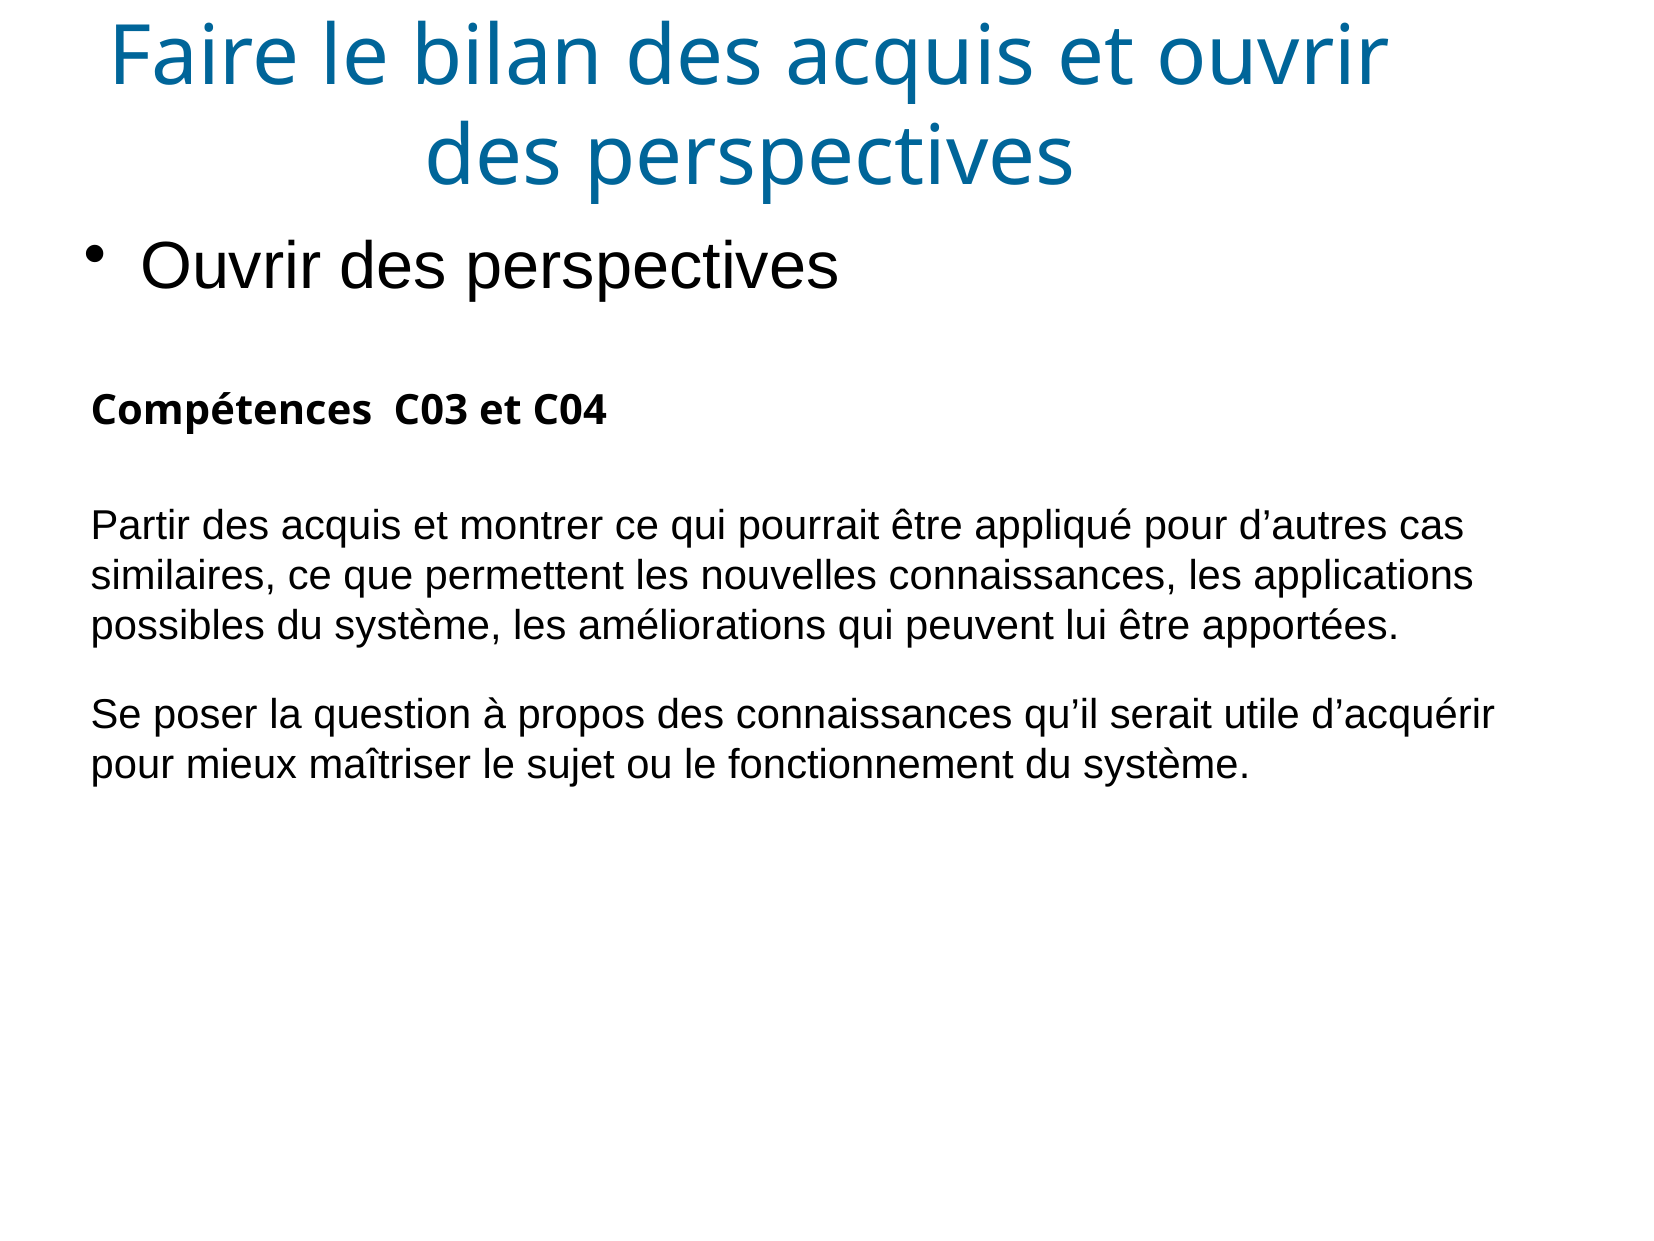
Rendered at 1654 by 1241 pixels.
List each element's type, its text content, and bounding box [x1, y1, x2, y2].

text_box Compétences C03 et C04 [75, 375, 1535, 446]
text_box Se poser la question à propos des connaissances qu’il serait utile d’acquérir pour mieux maîtriser le sujet ou le fonctionnement du système. [75, 679, 1535, 887]
text_box Ouvrir des perspectives [68, 213, 1335, 317]
text_box Partir des acquis et montrer ce qui pourrait être appliqué pour d’autres cas similaires, ce que permettent les nouvelles connaissances, les applications possibles du système, les améliorations qui peuvent lui être apportées. [75, 490, 1535, 679]
title Faire le bilan des acquis et ouvrir des perspectives [75, 7, 1426, 195]
